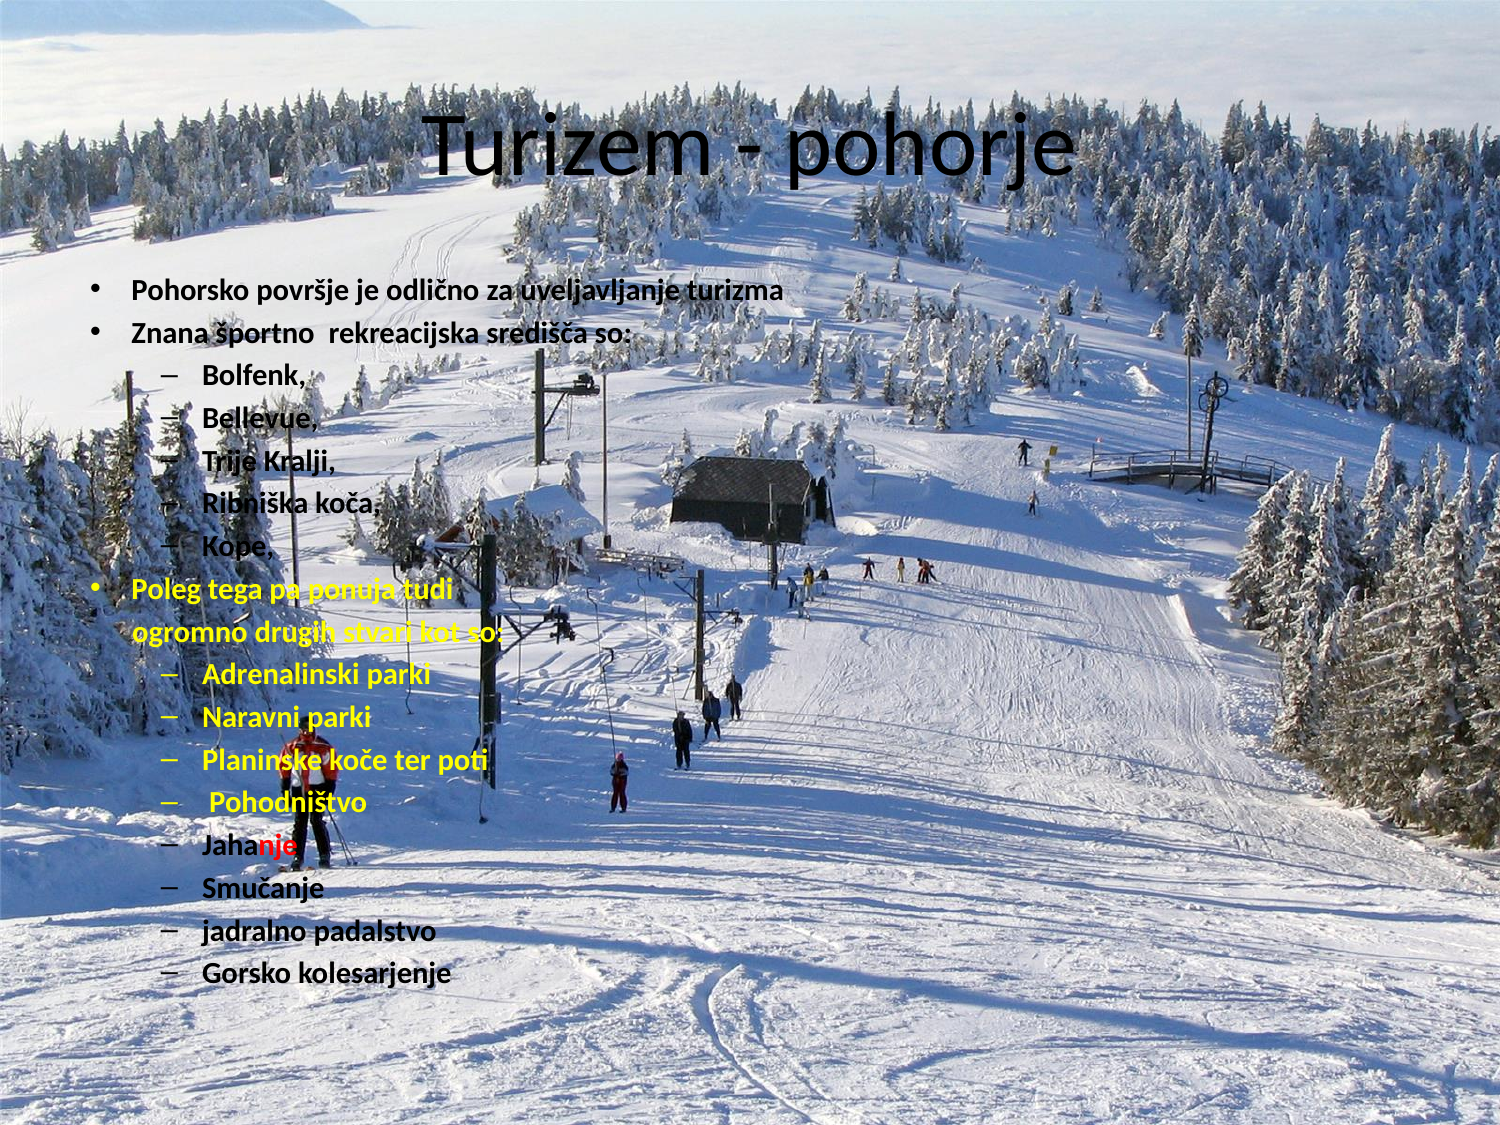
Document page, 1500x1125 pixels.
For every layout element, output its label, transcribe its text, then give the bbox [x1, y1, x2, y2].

list Pohorsko površje je odlično za uveljavljanje turizma Znana športno rekreacijska središča so: Bolfenk, Bellevue, Trije Kralji, Ribniška koča, Kope, Poleg tega pa ponuja tudi ogromno drugih stvari kot so: Adrenalinski parki Naravni parki Planinske koče ter poti Pohodništvo Jahanje Smučanje jadralno padalstvo Gorsko kolesarjenje [75, 262, 1425, 1005]
title Turizem - pohorje [75, 45, 1425, 233]
picture [0, 0, 1500, 1125]
